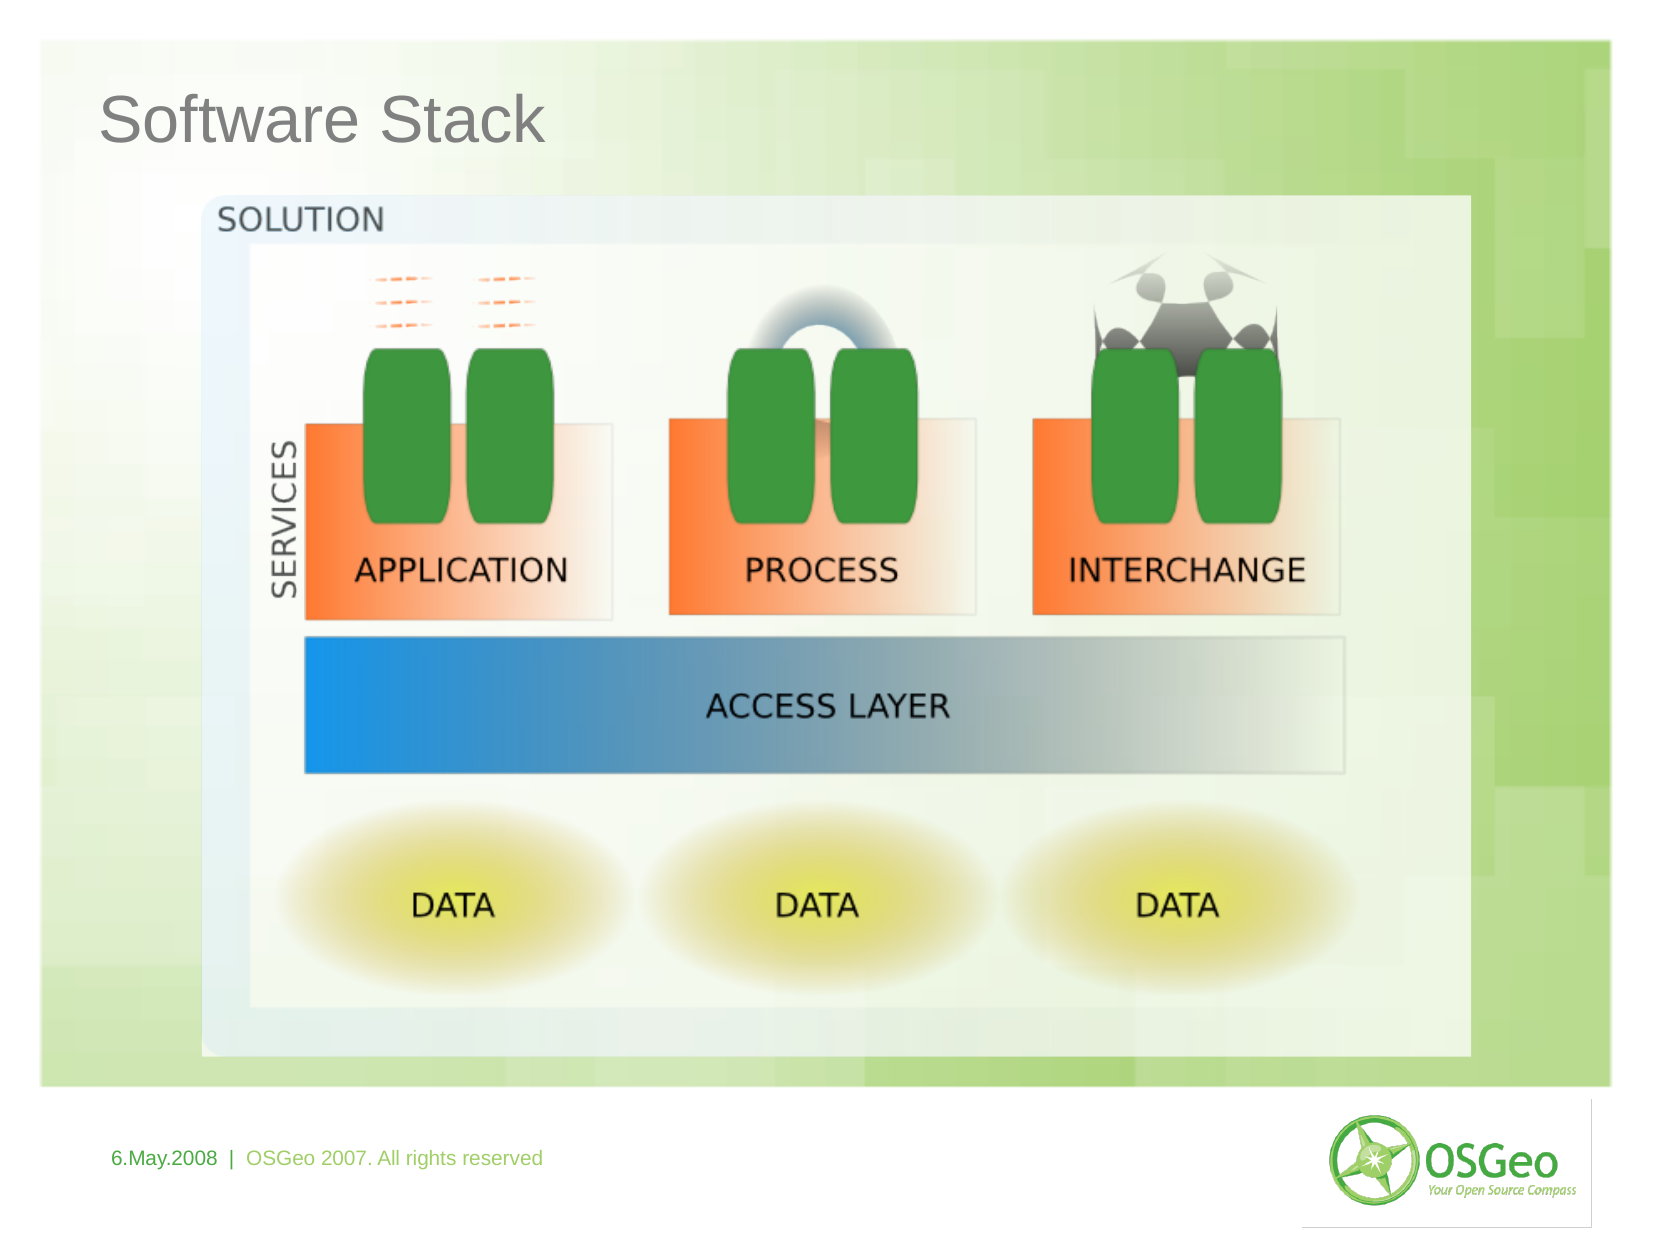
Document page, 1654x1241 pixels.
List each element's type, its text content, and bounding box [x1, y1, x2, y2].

title Software Stack [98, 51, 1266, 190]
picture [0, 1, 1654, 1239]
